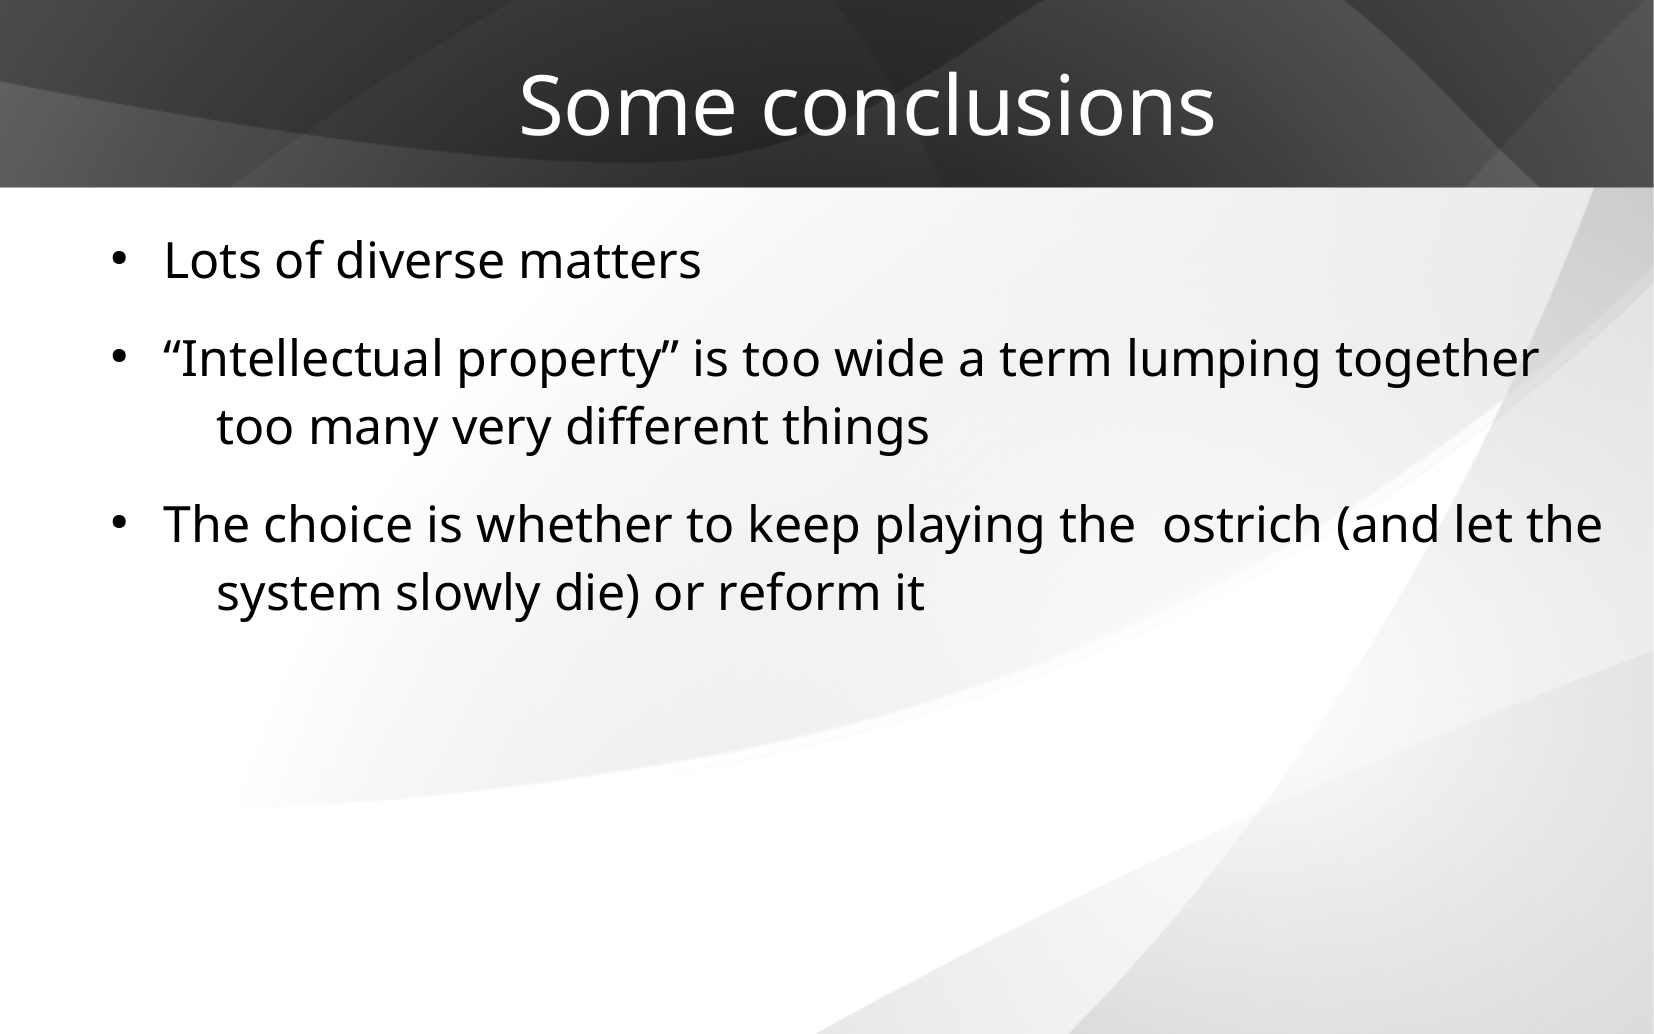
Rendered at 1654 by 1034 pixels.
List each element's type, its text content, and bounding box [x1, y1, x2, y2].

title Some conclusions [124, 0, 1613, 208]
picture [0, 0, 1654, 1034]
list Lots of diverse matters “Intellectual property” is too wide a term lumping together too many very different things The choice is whether to keep playing the ostrich (and let the system slowly die) or reform it [75, 225, 1613, 1013]
